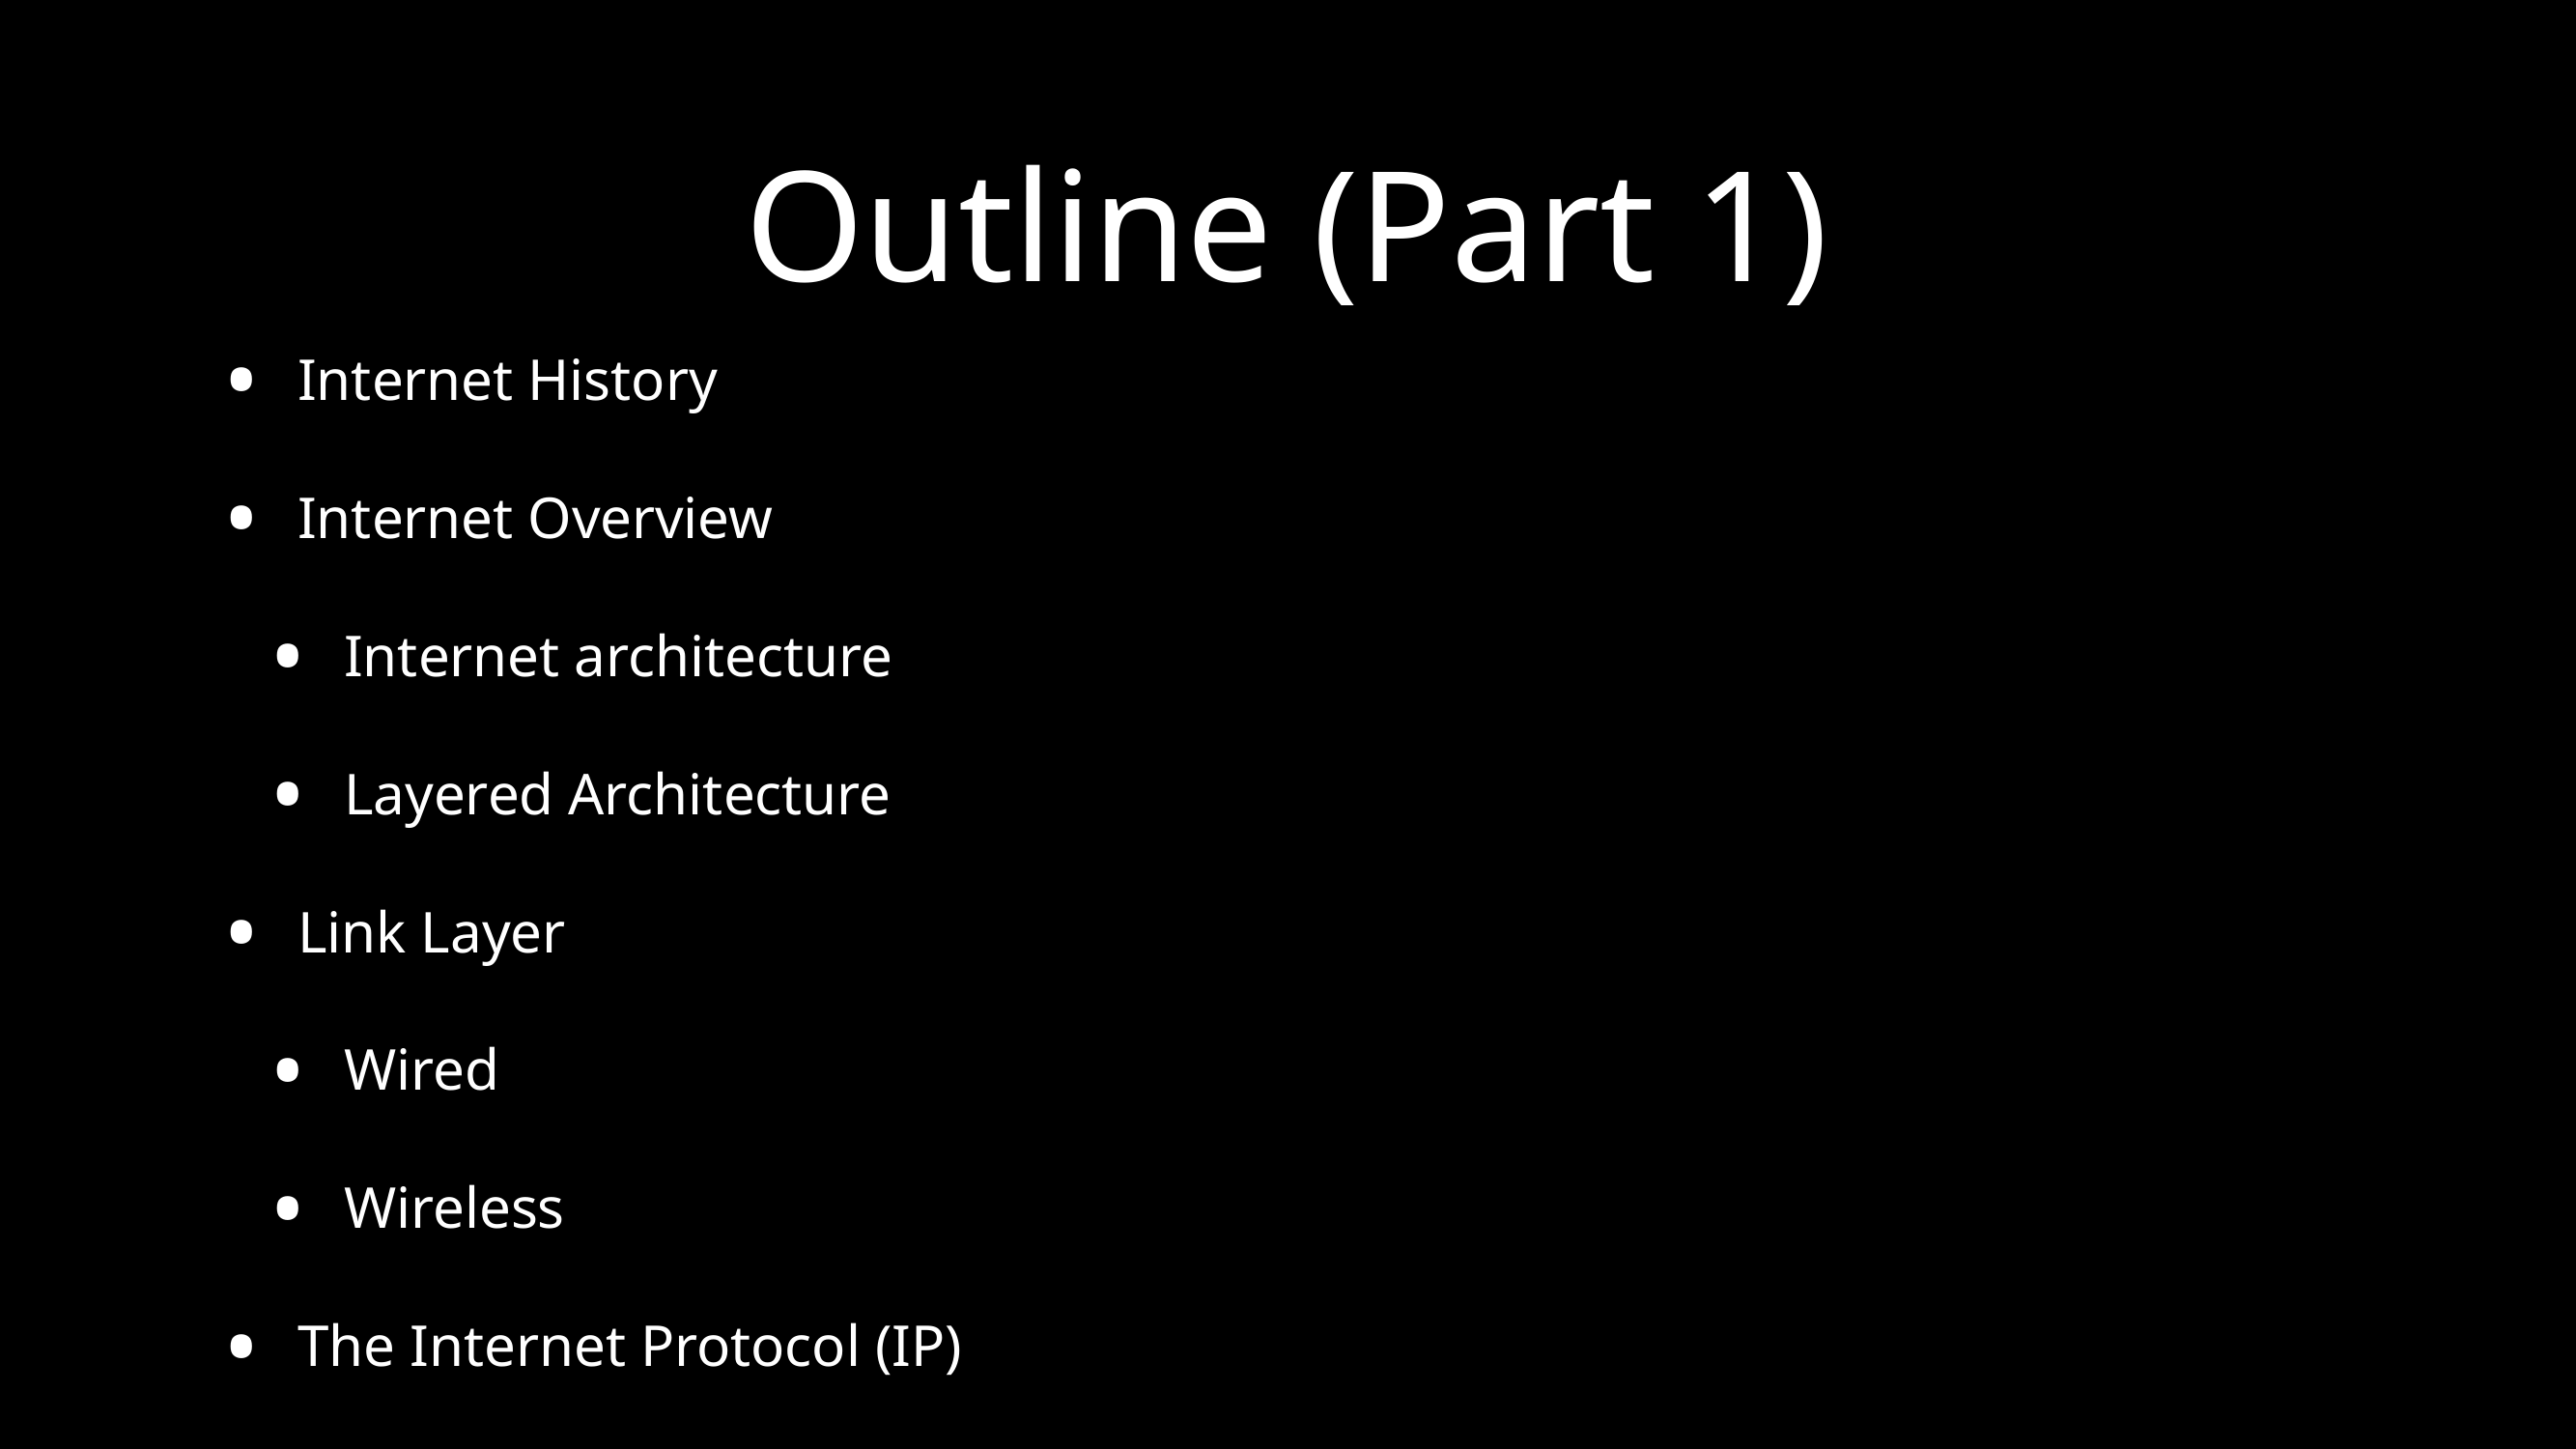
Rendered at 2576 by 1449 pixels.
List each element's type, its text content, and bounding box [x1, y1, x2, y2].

title Outline (Part 1) [183, 38, 2392, 337]
list Internet History Internet Overview Internet architecture Layered Architecture Link Layer Wired Wireless The Internet Protocol (IP) Domain Name System (DNS) Transmission Control Protocol (TCP) The Application Layer Application Ports [183, 337, 2392, 1449]
